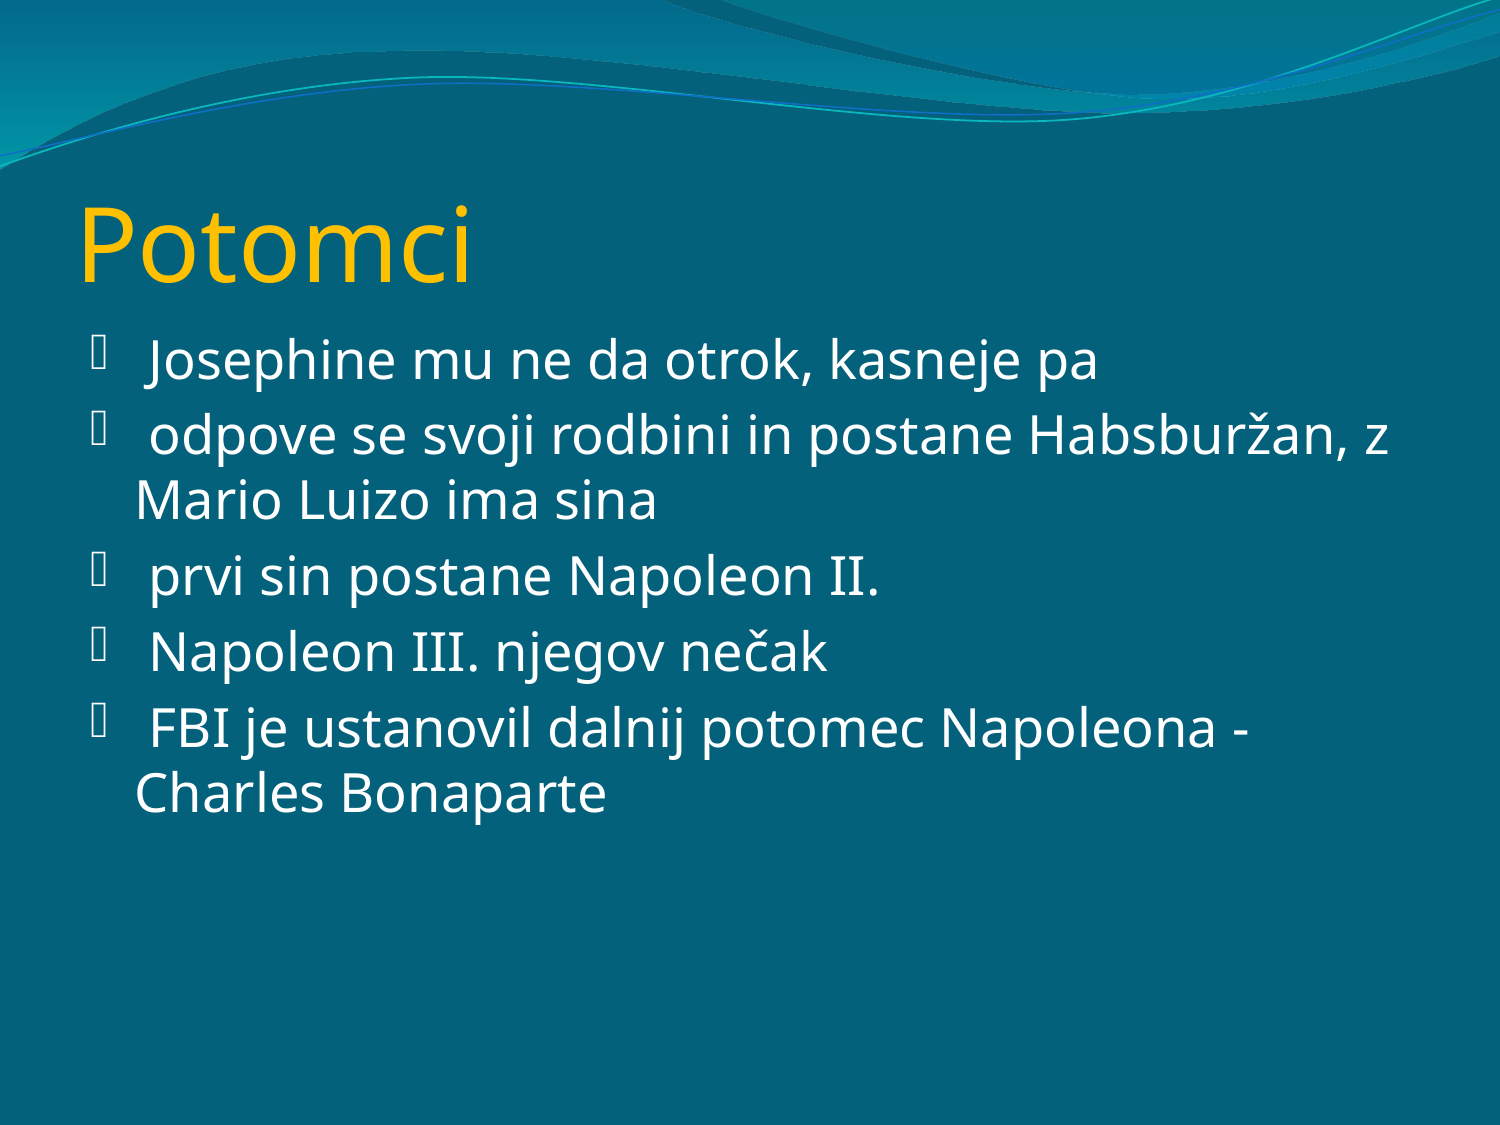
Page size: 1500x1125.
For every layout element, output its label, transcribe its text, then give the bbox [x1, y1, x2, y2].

list Josephine mu ne da otrok, kasneje pa odpove se svoji rodbini in postane Habsburžan, z Mario Luizo ima sina prvi sin postane Napoleon II. Napoleon III. njegov nečak FBI je ustanovil dalnij potomec Napoleona - Charles Bonaparte [75, 317, 1425, 1038]
title Potomci [75, 115, 1425, 304]
